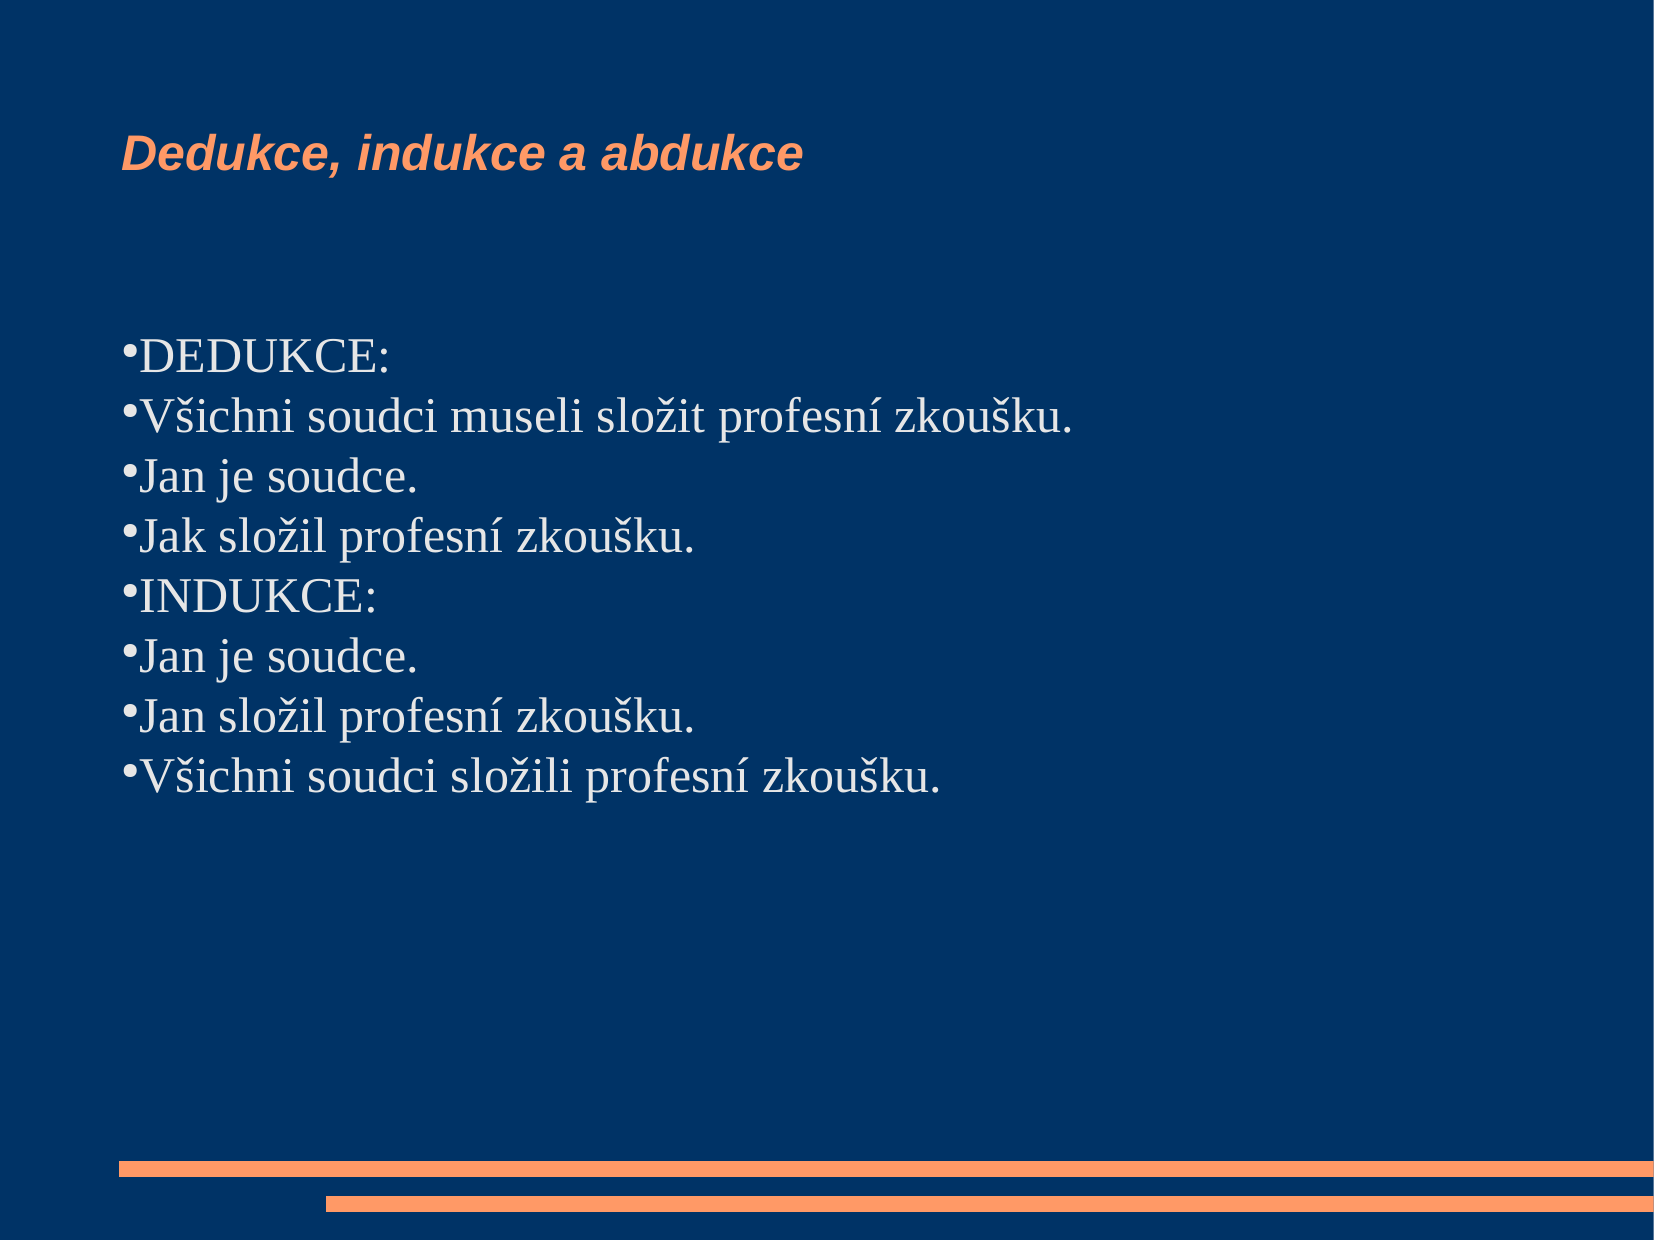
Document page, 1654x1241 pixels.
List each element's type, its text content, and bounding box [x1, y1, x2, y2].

title Dedukce, indukce a abdukce [121, 46, 1534, 254]
list DEDUKCE: Všichni soudci museli složit profesní zkoušku. Jan je soudce. Jak složil profesní zkoušku. INDUKCE: Jan je soudce. Jan složil profesní zkoušku. Všichni soudci složili profesní zkoušku. [121, 322, 1561, 1132]
